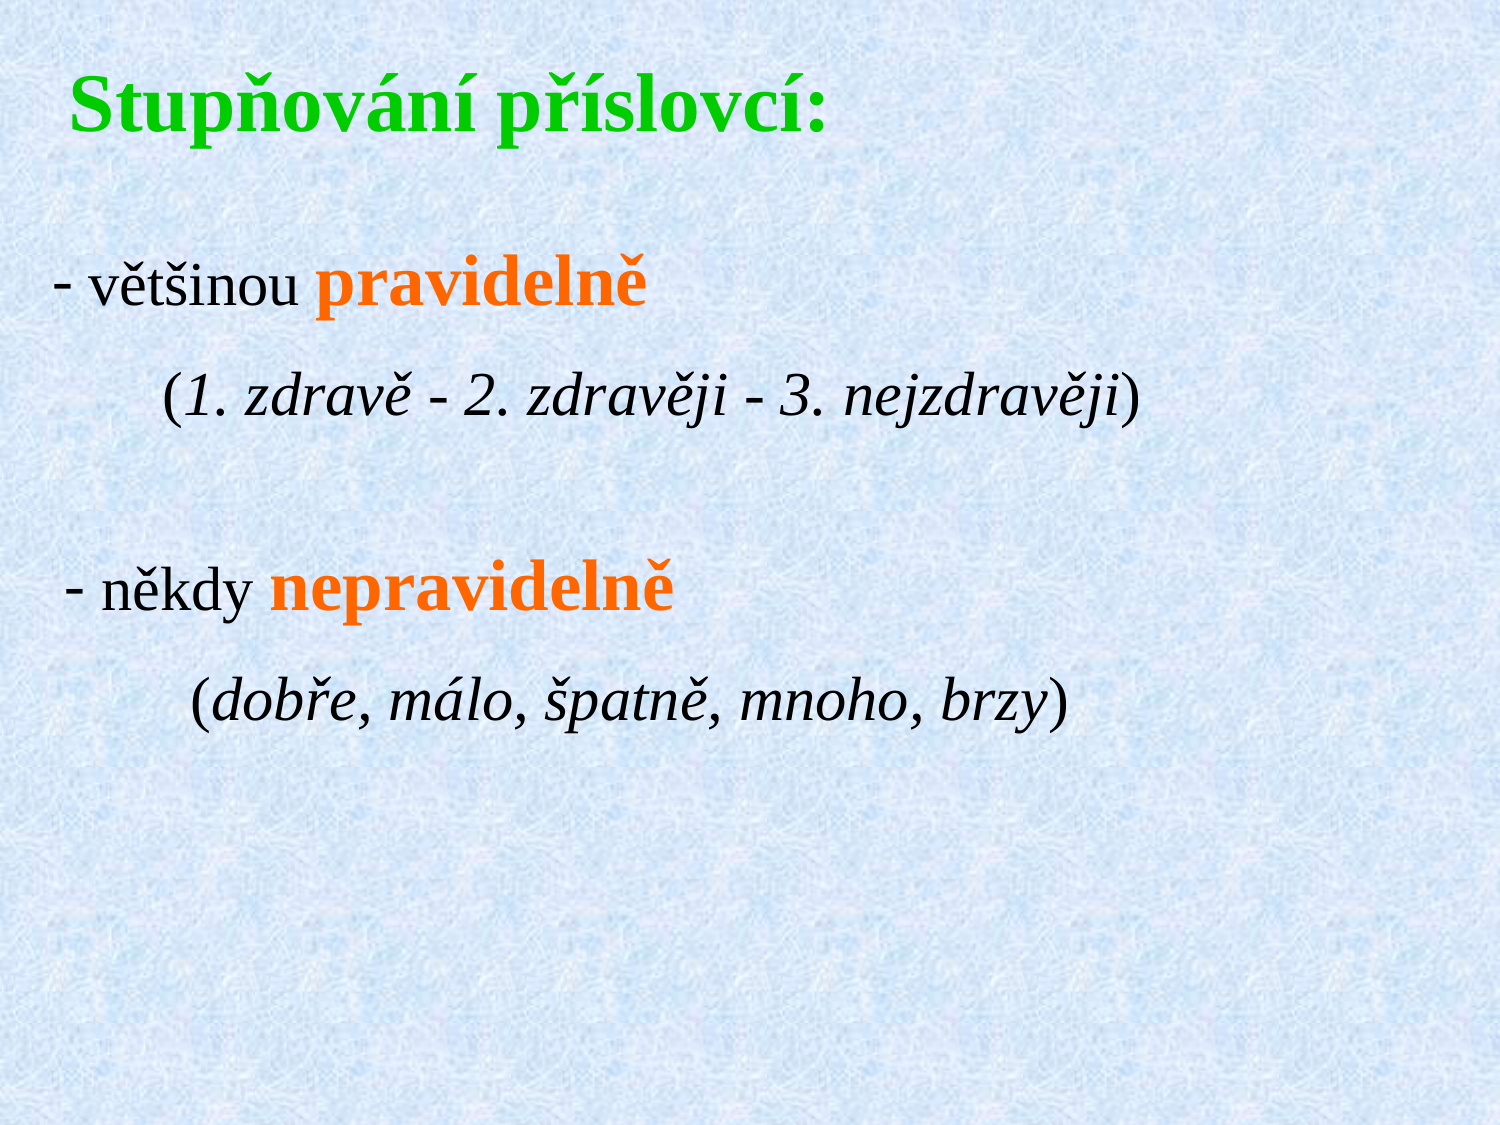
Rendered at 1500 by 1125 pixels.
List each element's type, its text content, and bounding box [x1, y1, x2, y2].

text_box někdy nepravidelně (dobře, málo, špatně, mnoho, brzy) [50, 537, 1463, 742]
text_box Stupňování příslovcí: [54, 49, 846, 158]
text_box většinou pravidelně (1. zdravě - 2. zdravěji - 3. nejzdravěji) [37, 37, 1338, 546]
